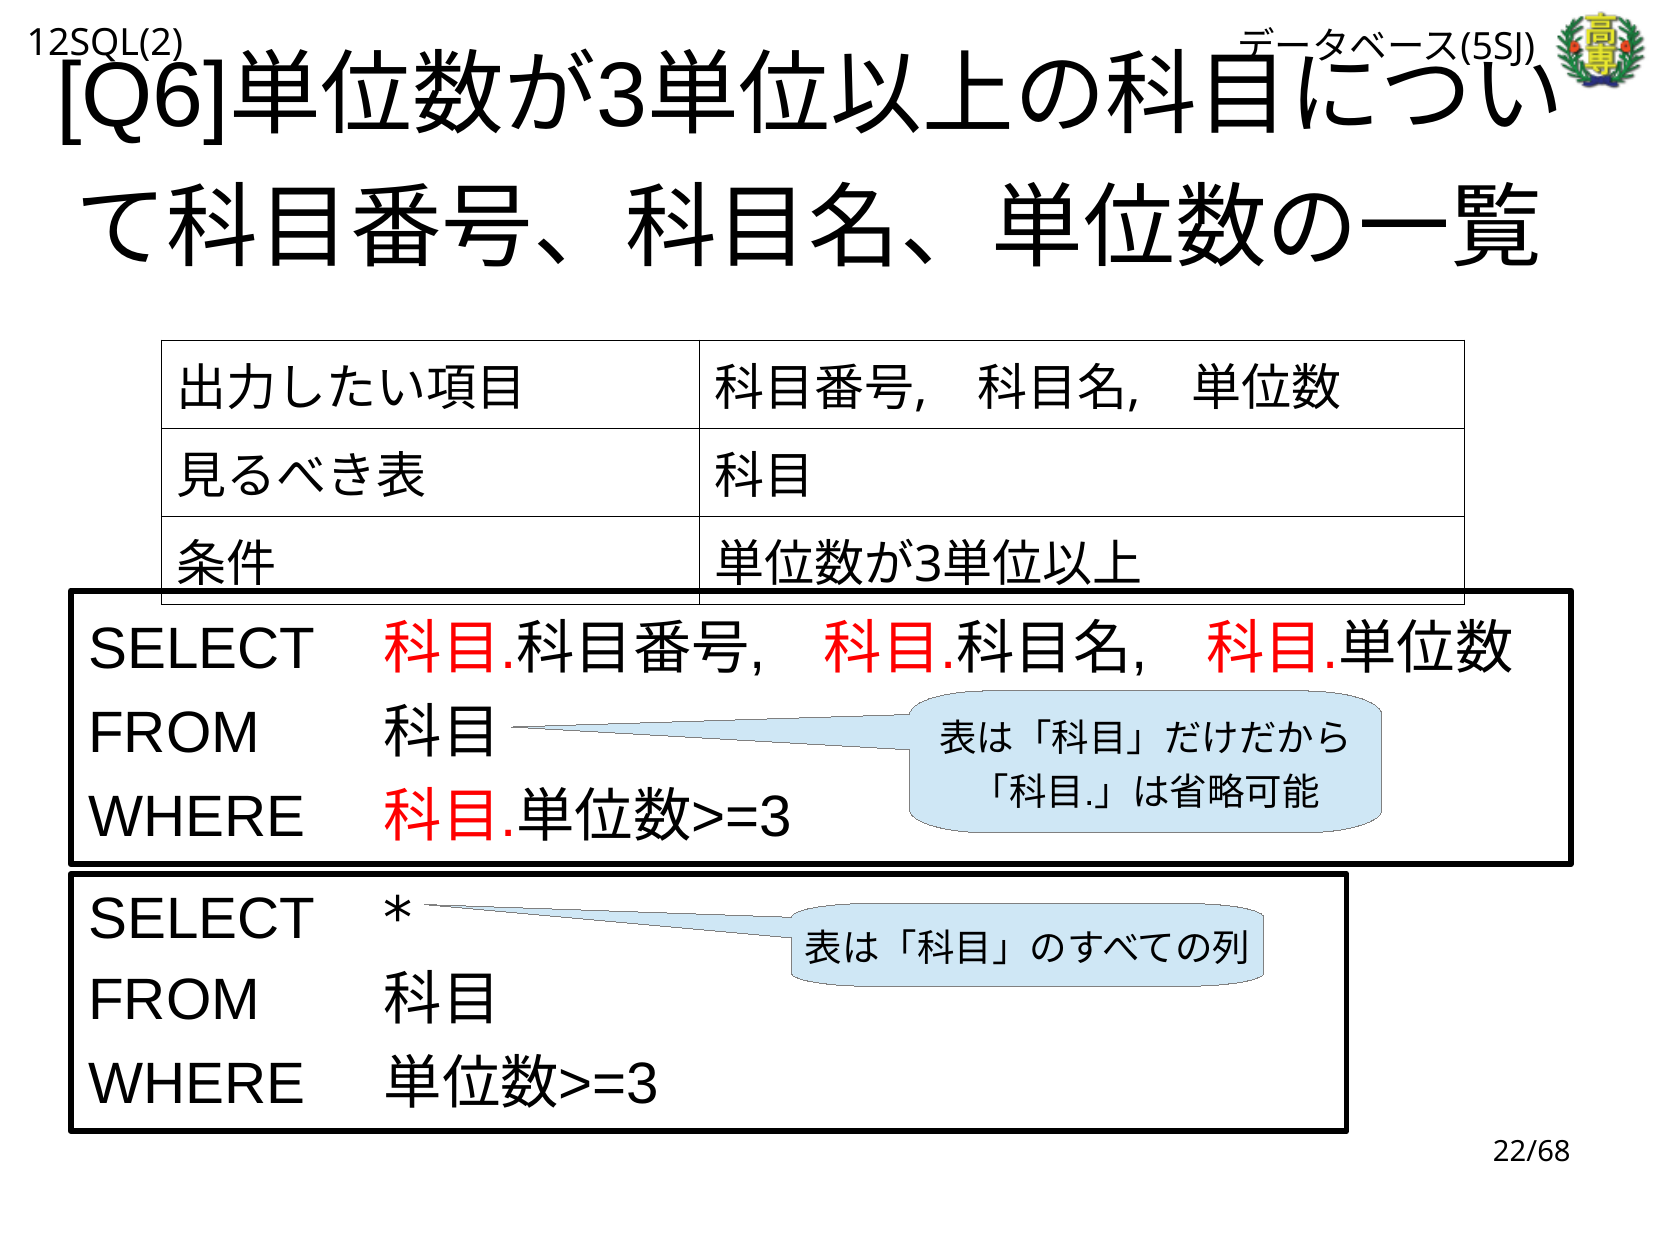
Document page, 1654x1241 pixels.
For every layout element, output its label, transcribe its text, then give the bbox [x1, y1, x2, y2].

table_cell 科目 [700, 429, 1464, 516]
table_cell 単位数が3単位以上 [700, 517, 1464, 604]
title [Q6]単位数が3単位以上の科目について科目番号、科目名、単位数の一覧 [47, 9, 1571, 297]
text_box SELECT 科目.科目番号, 科目.科目名, 科目.単位数 FROM 科目 WHERE 科目.単位数>=3 [70, 590, 1571, 845]
table_header 出力したい項目 [162, 341, 699, 428]
table_cell 見るべき表 [162, 429, 699, 516]
text_box SELECT * FROM 科目 WHERE 単位数>=3 [70, 874, 1347, 1128]
picture [1553, 2, 1650, 99]
text_box 表は「科目」のすべての列 [424, 903, 1264, 987]
table_header 科目番号, 科目名, 単位数 [700, 341, 1464, 428]
table_cell 条件 [162, 517, 699, 604]
text_box 表は「科目」だけだから 「科目.」は省略可能 [511, 690, 1382, 833]
